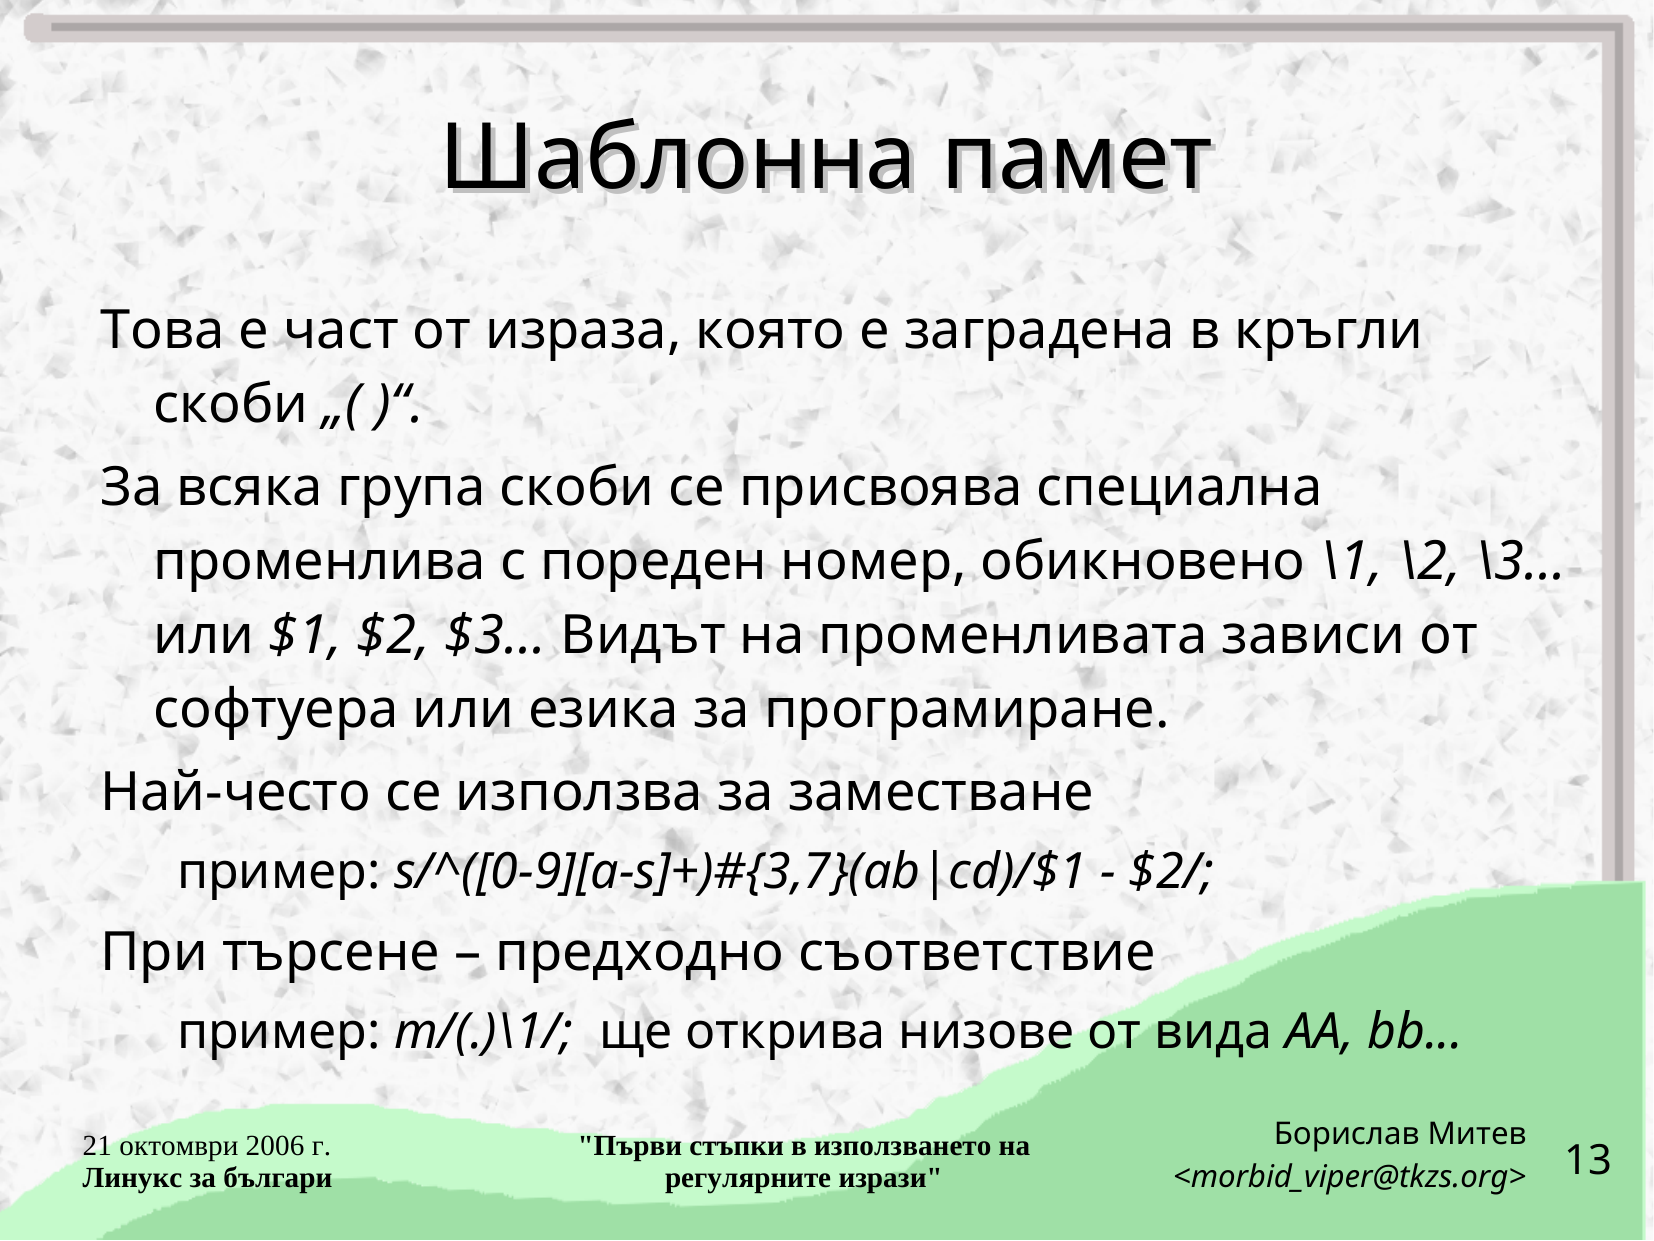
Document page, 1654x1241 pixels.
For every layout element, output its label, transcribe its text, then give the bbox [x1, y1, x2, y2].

list Това е част от израза, която е заградена в кръгли скоби „( )“. За всяка група скоби се присвоява специална променлива с пореден номер, обикновено \1, \2, \3... или $1, $2, $3... Видът на променливата зависи от софтуера или езика за програмиране. Най-често се използва за заместване пример: s/^([0-9][a-s]+)#{3,7}(ab|cd)/$1 - $2/; При търсене – предходно съответствие пример: m/(.)\1/; ще открива низове от вида AA, bb... [82, 290, 1571, 1128]
picture [0, 0, 1654, 1240]
title Шаблонна памет [82, 49, 1571, 257]
